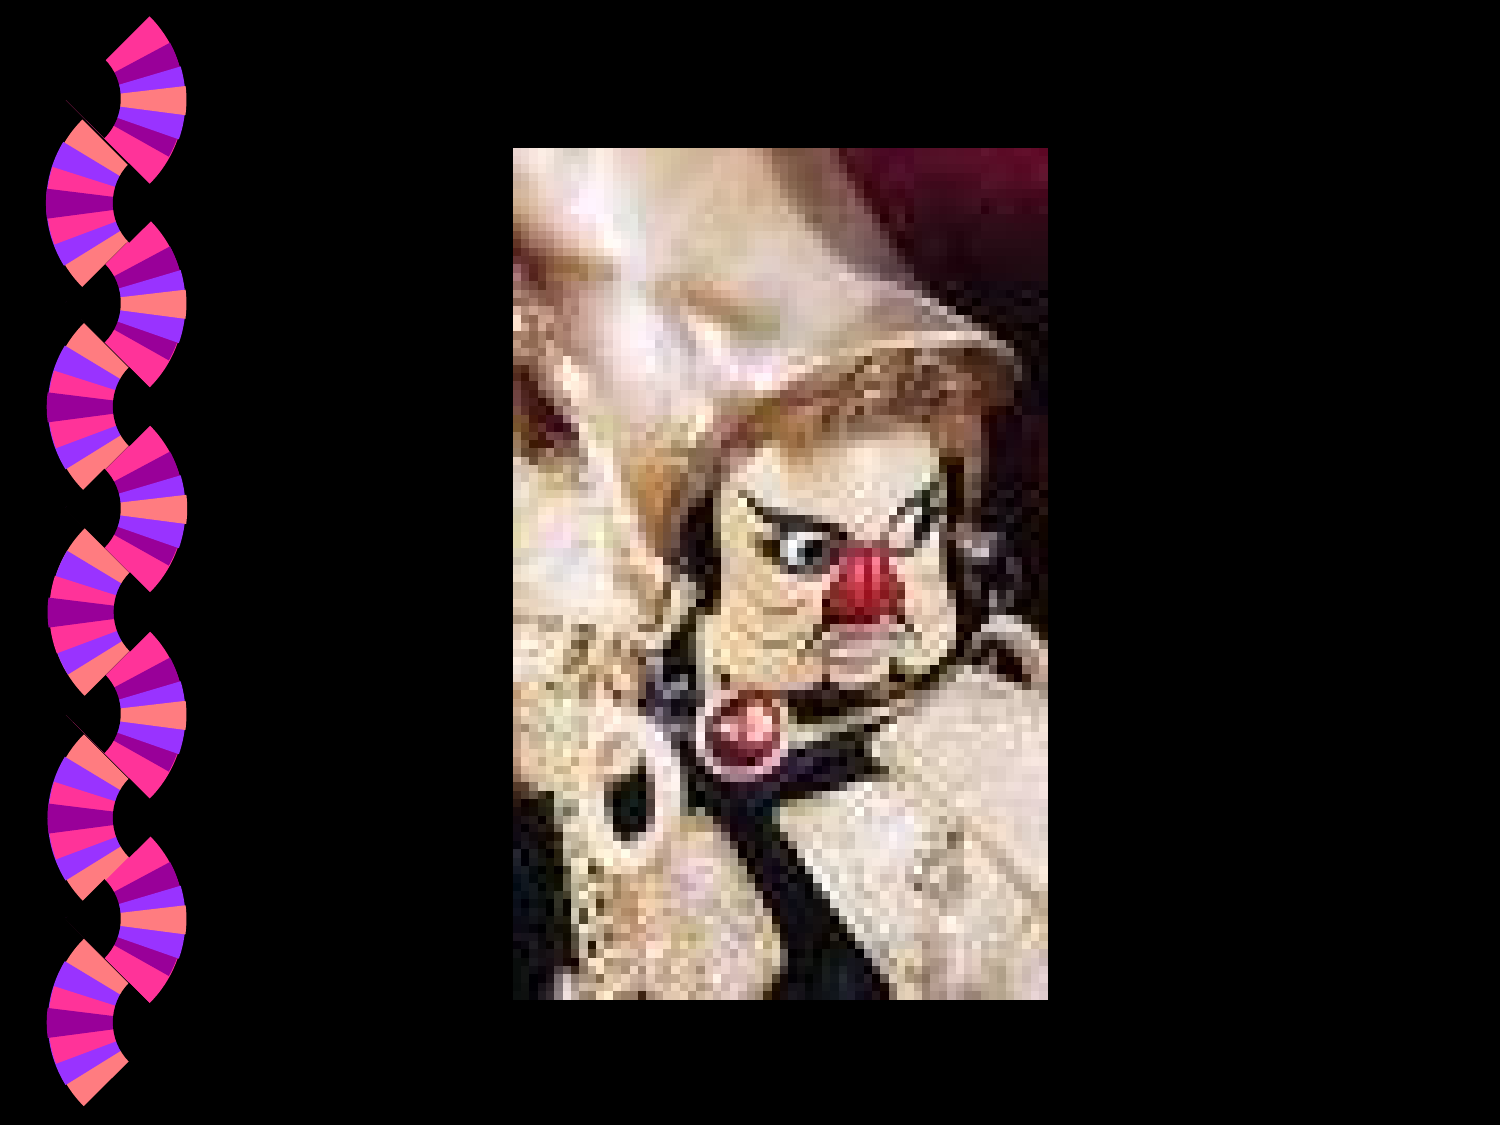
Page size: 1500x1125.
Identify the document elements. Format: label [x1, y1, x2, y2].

picture [513, 148, 1048, 1000]
